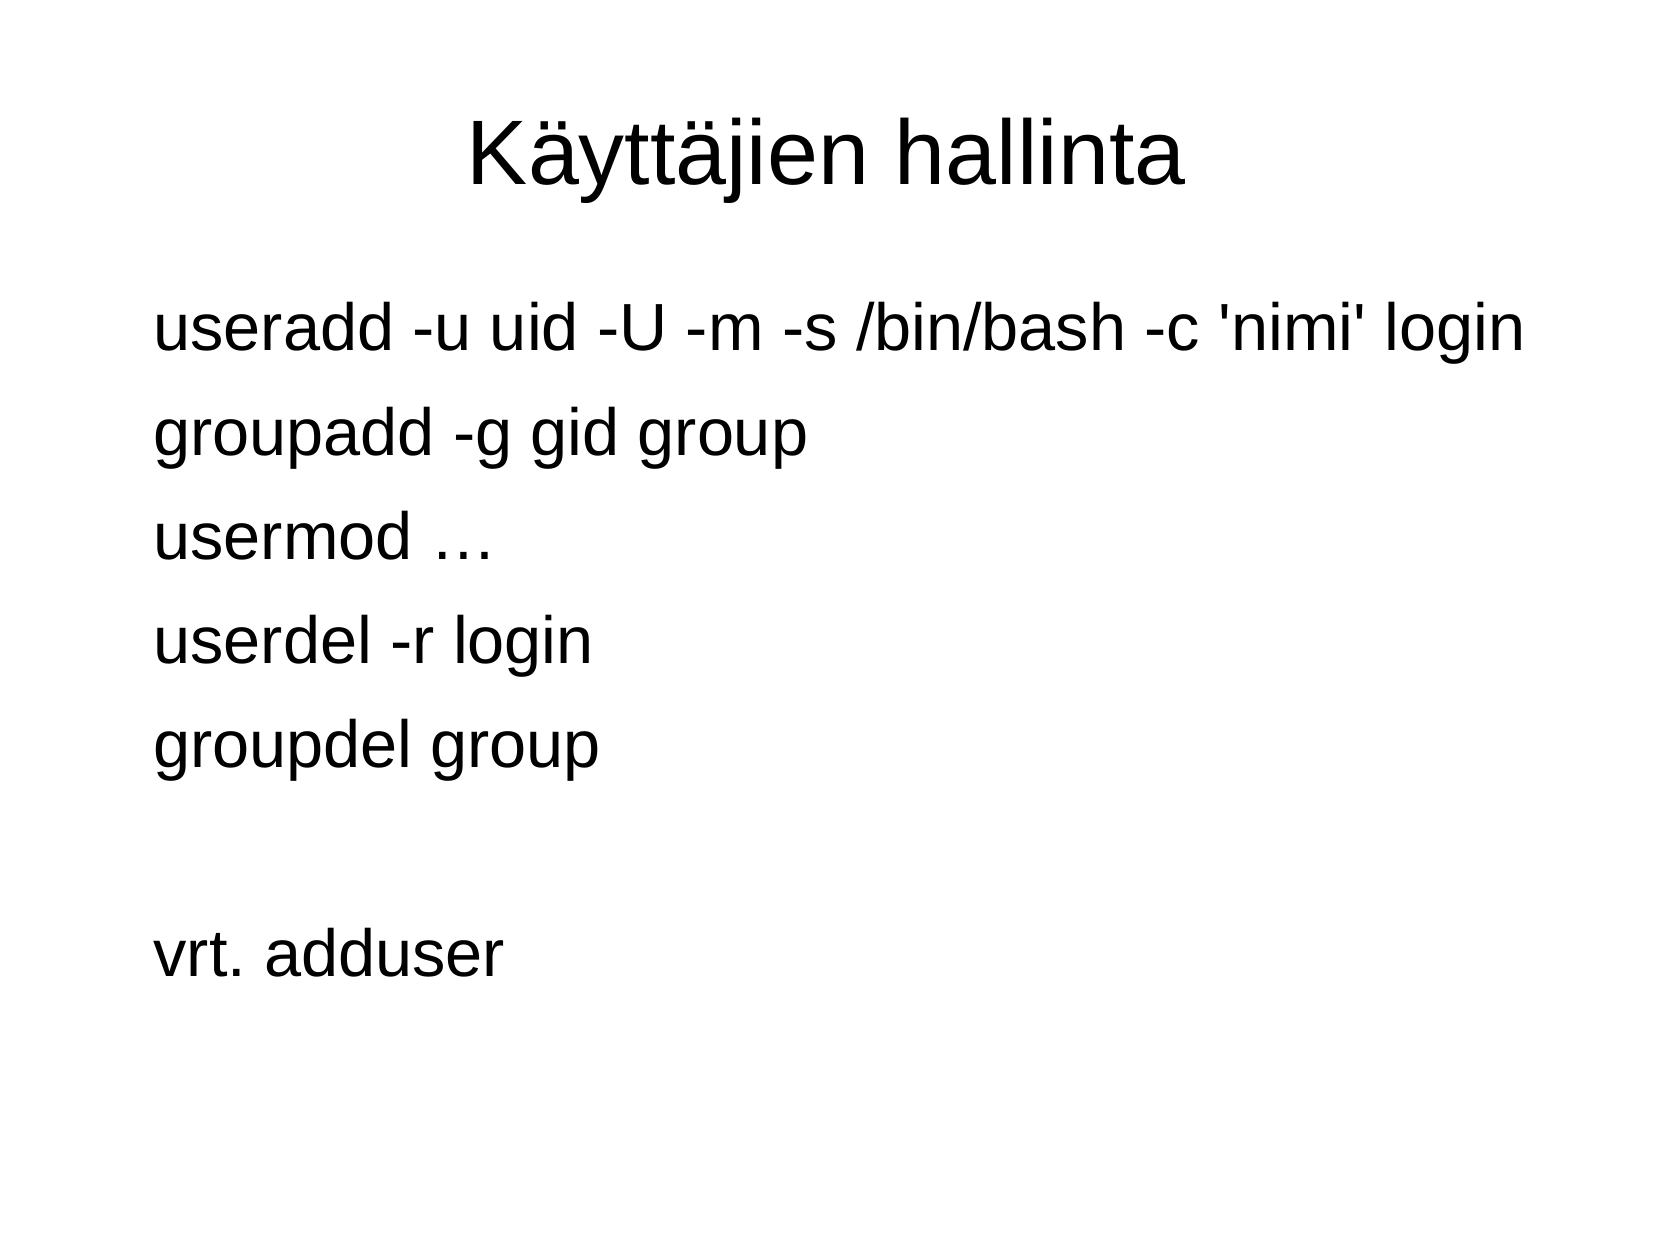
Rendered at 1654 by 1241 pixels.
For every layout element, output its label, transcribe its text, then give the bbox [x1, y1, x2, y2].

title Käyttäjien hallinta [82, 49, 1571, 257]
list useradd -u uid -U -m -s /bin/bash -c 'nimi' login groupadd -g gid group usermod … userdel -r login groupdel group vrt. adduser [82, 290, 1571, 1010]
